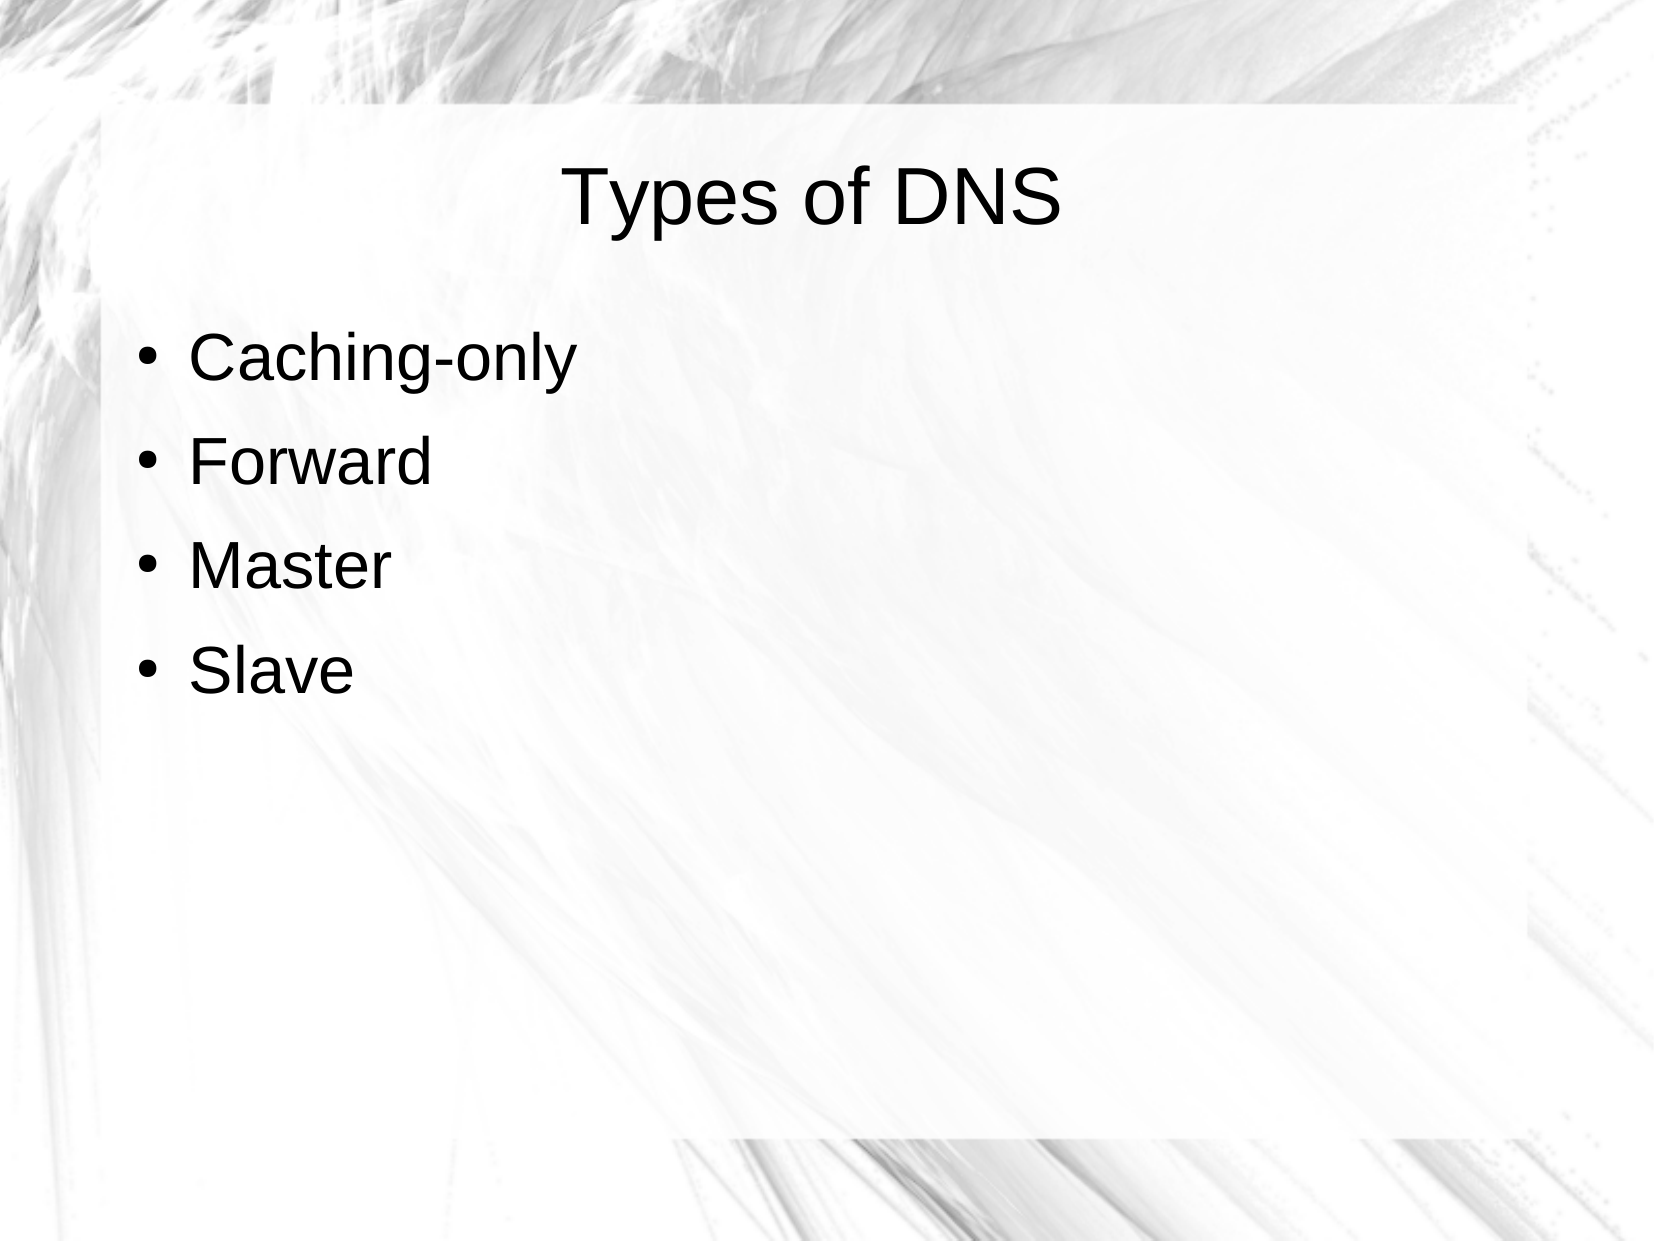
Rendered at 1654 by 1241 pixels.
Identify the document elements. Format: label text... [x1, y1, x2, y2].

picture [0, 0, 1654, 1241]
list Caching-only Forward Master Slave [118, 319, 1571, 1139]
title Types of DNS [118, 112, 1506, 281]
